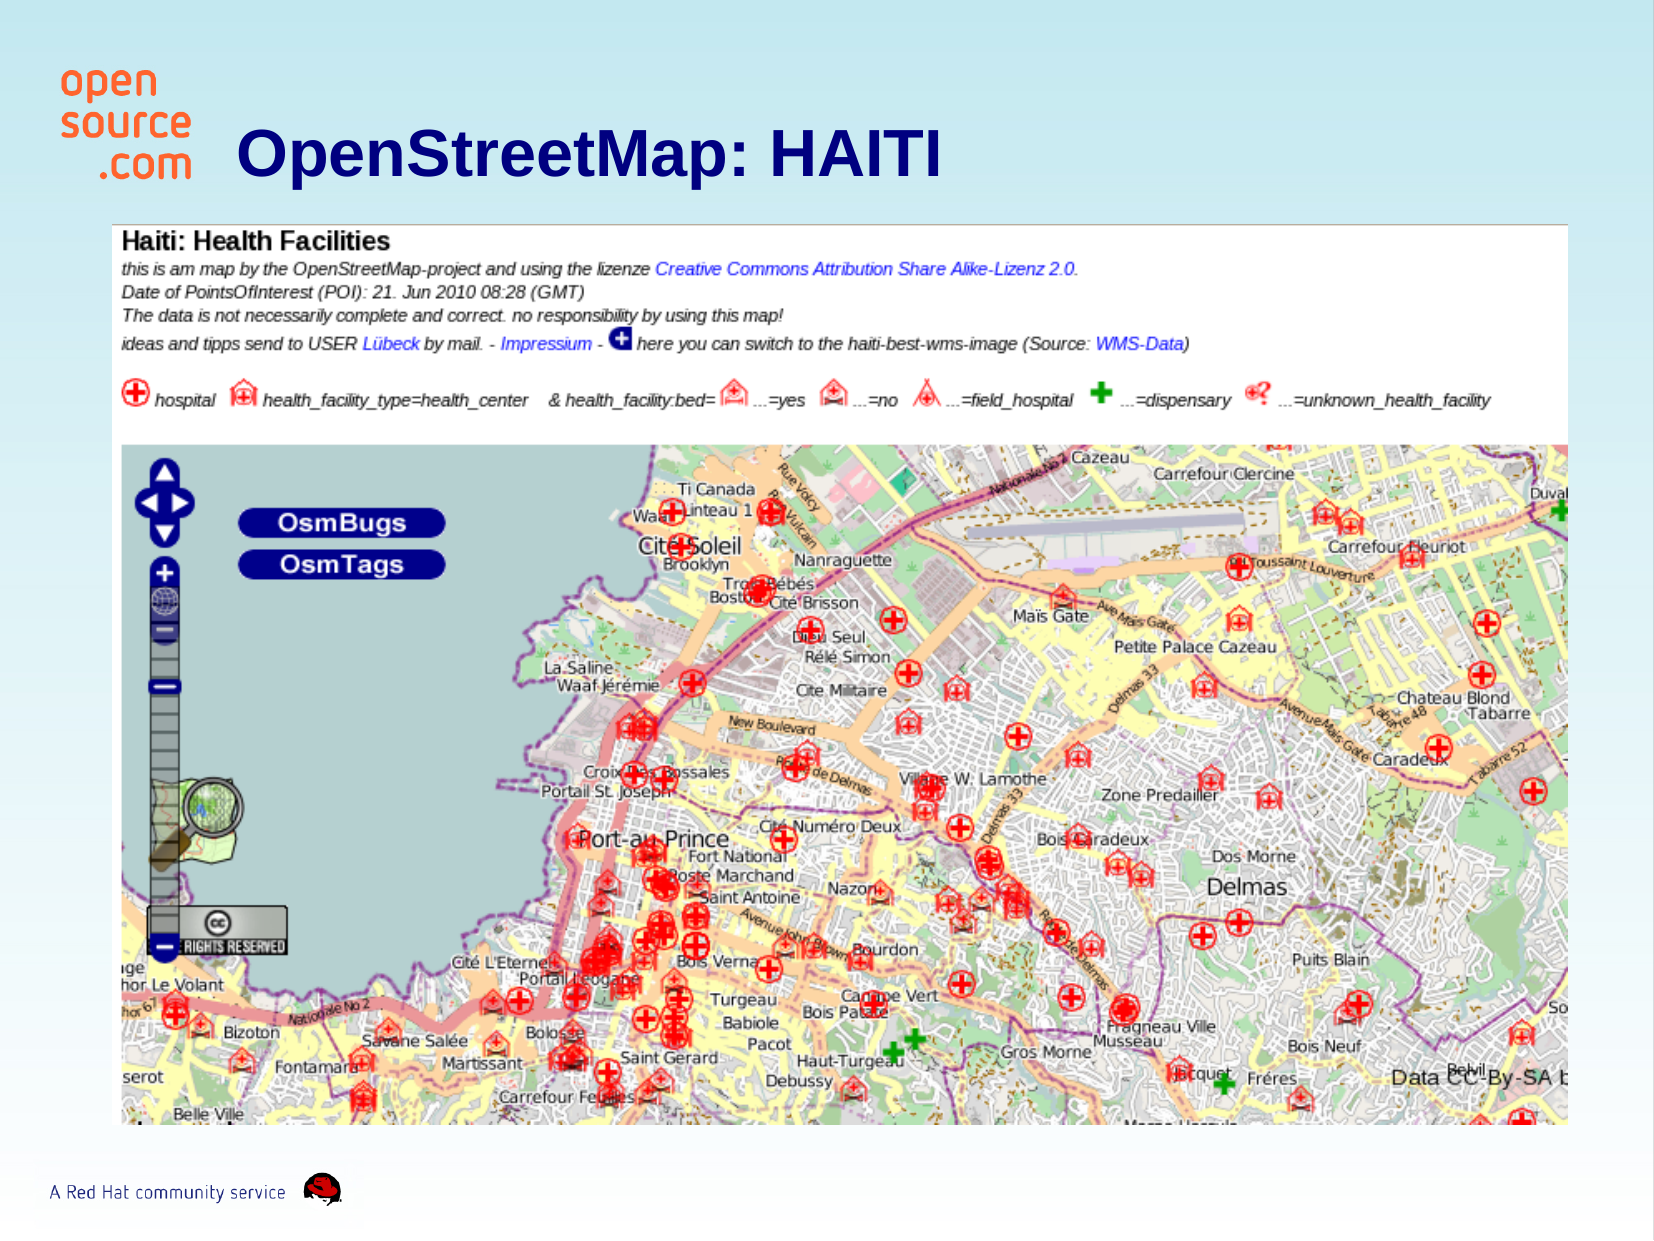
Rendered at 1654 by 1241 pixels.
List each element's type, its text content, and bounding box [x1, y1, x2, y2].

title OpenStreetMap: HAITI [236, 49, 1654, 257]
picture [0, 0, 1654, 1241]
